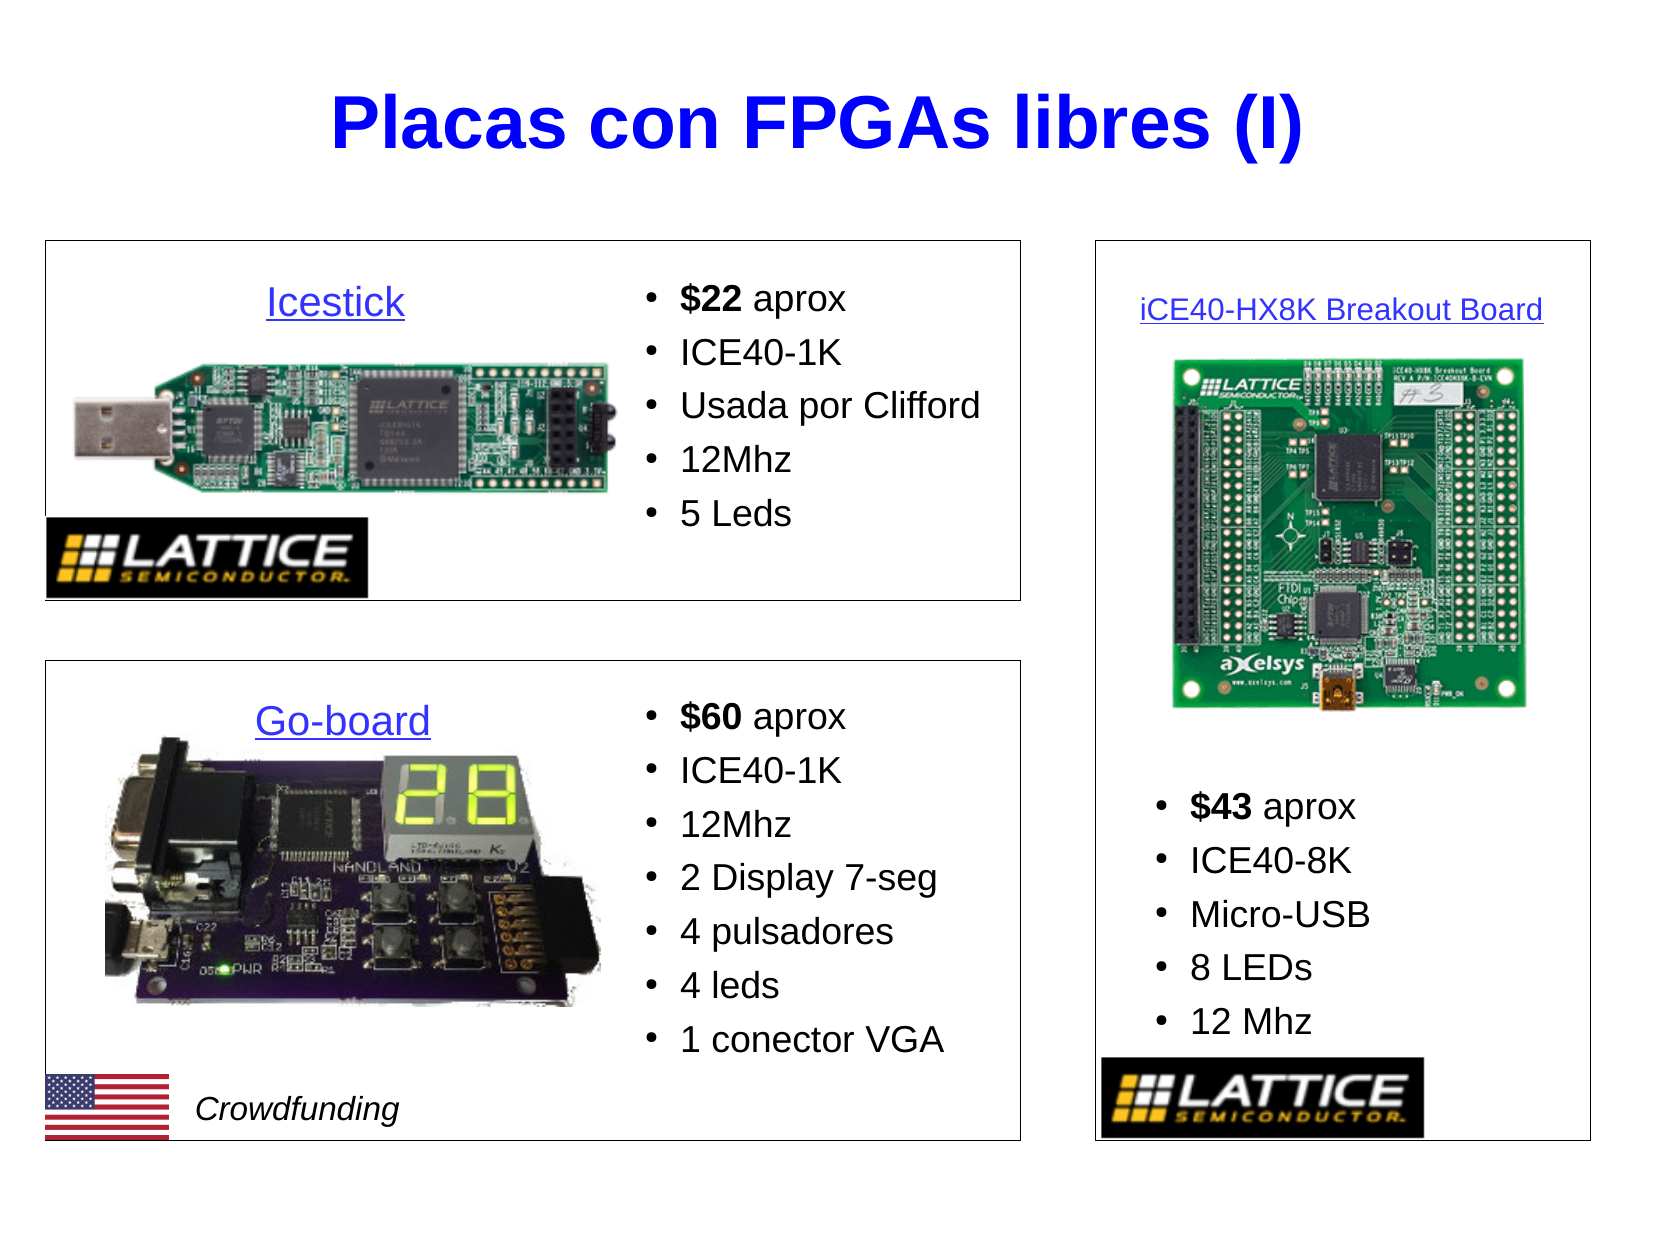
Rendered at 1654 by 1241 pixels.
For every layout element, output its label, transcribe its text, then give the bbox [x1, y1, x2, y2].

text_box Icestick [251, 271, 421, 333]
text_box $22 aprox ICE40-1K Usada por Clifford 12Mhz 5 Leds [630, 270, 1021, 543]
picture [1171, 353, 1531, 721]
text_box iCE40-HX8K Breakout Board [1125, 285, 1563, 342]
text_box [1095, 240, 1591, 1141]
text_box [45, 240, 1021, 601]
text_box Go-board [240, 690, 447, 752]
text_box $60 aprox ICE40-1K 12Mhz 2 Display 7-seg 4 pulsadores 4 leds 1 conector VGA [630, 687, 1021, 1068]
picture [45, 516, 370, 601]
picture [105, 721, 601, 1007]
text_box Placas con FPGAs libres (I) [90, 73, 1546, 211]
picture [1100, 1056, 1426, 1141]
picture [45, 1074, 169, 1141]
text_box [45, 660, 1021, 1141]
text_box $43 aprox ICE40-8K Micro-USB 8 LEDs 12 Mhz [1140, 777, 1531, 1051]
picture [58, 346, 630, 511]
text_box Crowdfunding [180, 1083, 481, 1141]
